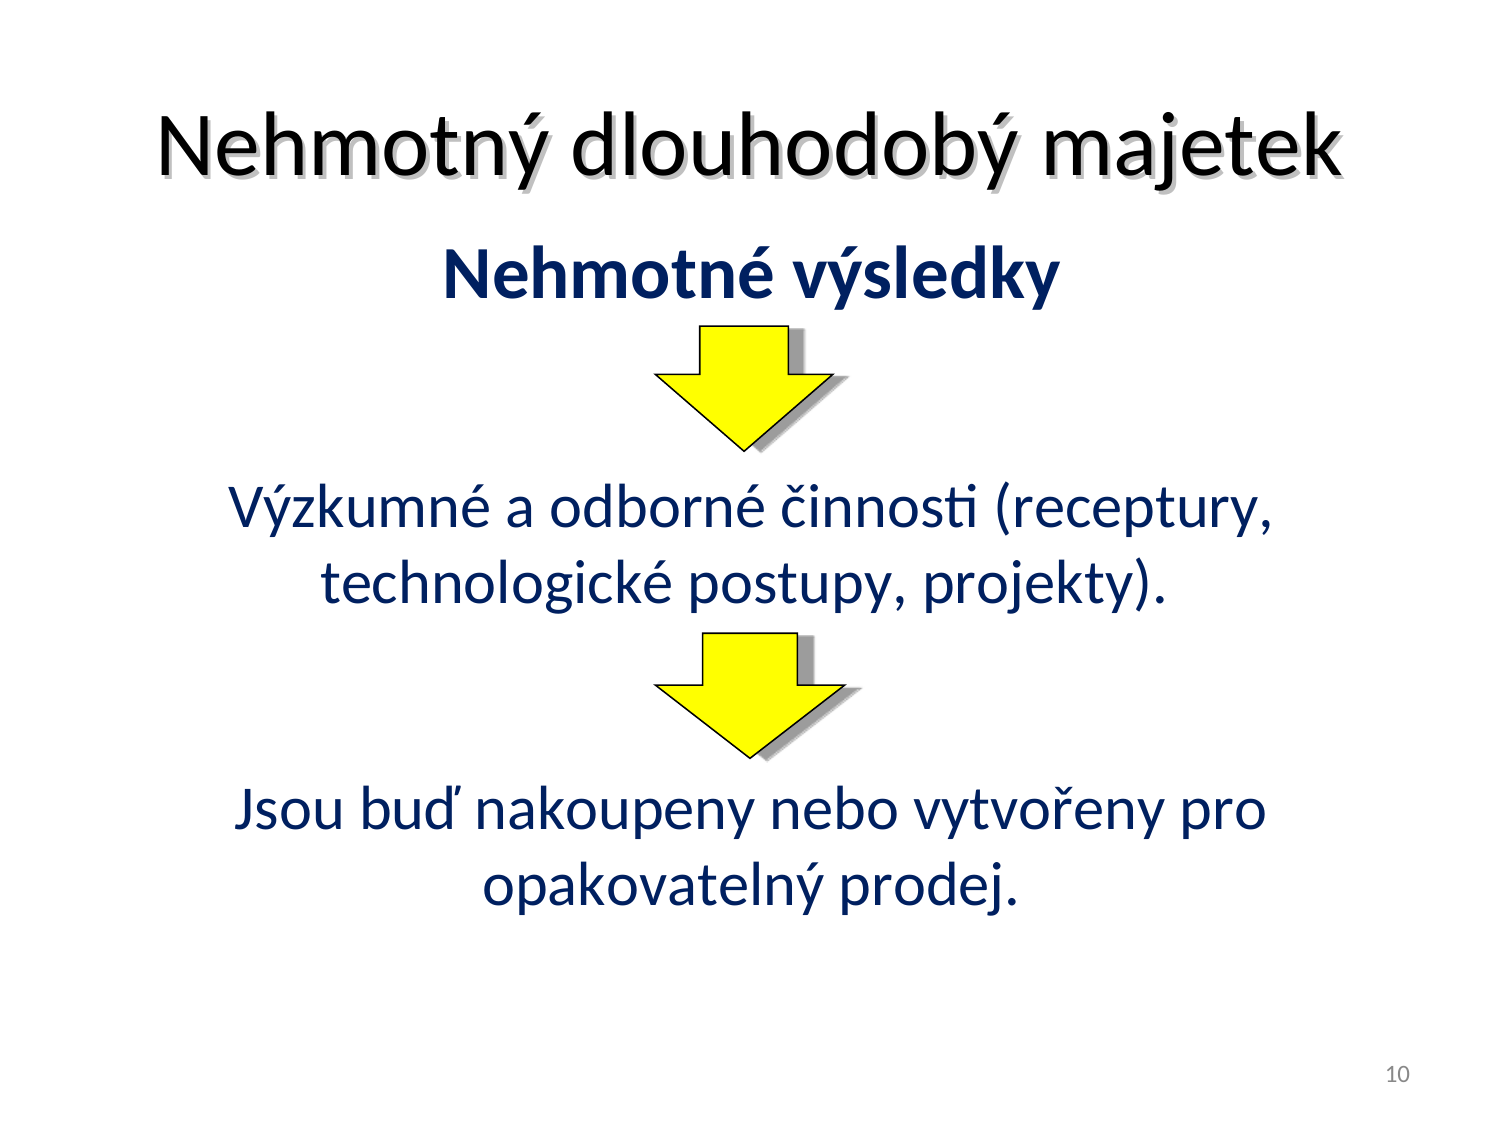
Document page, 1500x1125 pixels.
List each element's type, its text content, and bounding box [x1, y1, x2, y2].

text_box [655, 633, 845, 759]
text_box <číslo> [1074, 1042, 1426, 1103]
list Nehmotné výsledky Výzkumné a odborné činnosti (receptury, technologické postupy, projekty). Jsou buď nakoupeny nebo vytvořeny pro opakovatelný prodej. [76, 233, 1427, 1001]
text_box [655, 326, 833, 452]
title Nehmotný dlouhodobý majetek [75, 45, 1426, 233]
